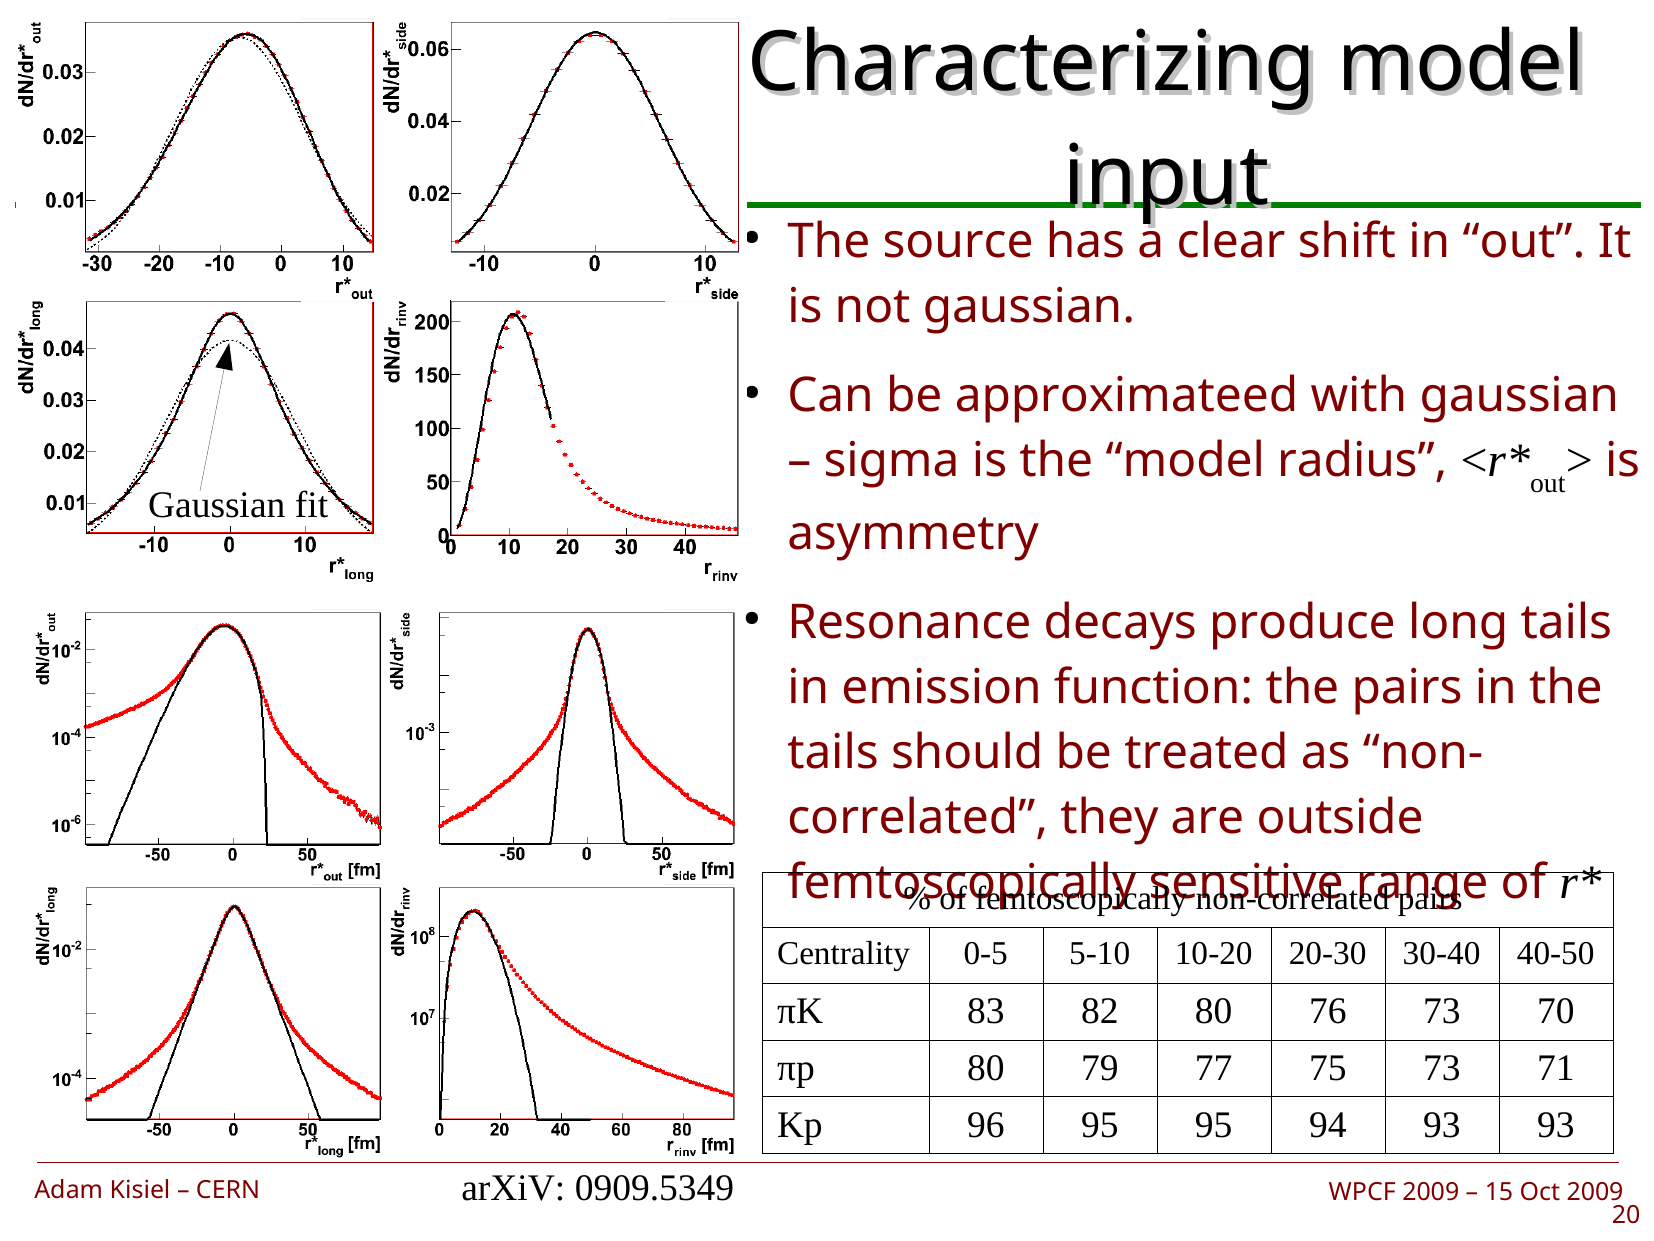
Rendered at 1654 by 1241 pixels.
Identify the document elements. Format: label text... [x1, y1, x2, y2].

table_cell 10-20 [1158, 928, 1271, 983]
table_cell 83 [930, 984, 1043, 1040]
table_cell 73 [1386, 1041, 1499, 1096]
table_cell 80 [930, 1041, 1043, 1096]
table_cell 20-30 [1272, 928, 1385, 983]
table_cell 96 [930, 1097, 1043, 1153]
table_header % of femtoscopically non-correlated pairs [763, 873, 1613, 927]
table_cell 30-40 [1386, 928, 1499, 983]
table_cell 70 [1500, 984, 1613, 1040]
table_cell Centrality [763, 928, 929, 983]
picture [16, 17, 747, 584]
table_cell 75 [1272, 1041, 1385, 1096]
title Characterizing model input [696, 11, 1638, 206]
table_cell 79 [1044, 1041, 1157, 1096]
table_cell 93 [1386, 1097, 1499, 1153]
text_box arXiV: 0909.5349 [461, 1166, 735, 1209]
text_box Gaussian fit [148, 484, 329, 526]
table_cell πp [763, 1041, 929, 1096]
list The source has a clear shift in “out”. It is not gaussian. Can be approximateed with gaussian – sigma is the “model radius”, <r*out> is asymmetry Resonance decays produce long tails in emission function: the pairs in the tails should be treated as “non-correlated”, they are outside femtoscopically sensitive range of r* [729, 206, 1642, 924]
table_cell 94 [1272, 1097, 1385, 1153]
table_cell 5-10 [1044, 928, 1157, 983]
table_cell 40-50 [1500, 928, 1613, 983]
table_cell 82 [1044, 984, 1157, 1040]
table_cell 77 [1158, 1041, 1271, 1096]
table_cell 95 [1044, 1097, 1157, 1153]
table_cell 0-5 [930, 928, 1043, 983]
table_cell Kp [763, 1097, 929, 1153]
table_cell 95 [1158, 1097, 1271, 1153]
picture [35, 608, 742, 1158]
table_cell 80 [1158, 984, 1271, 1040]
table_cell 73 [1386, 984, 1499, 1040]
table_cell 93 [1500, 1097, 1613, 1153]
table_cell 71 [1500, 1041, 1613, 1096]
table_cell 76 [1272, 984, 1385, 1040]
table_cell πK [763, 984, 929, 1040]
